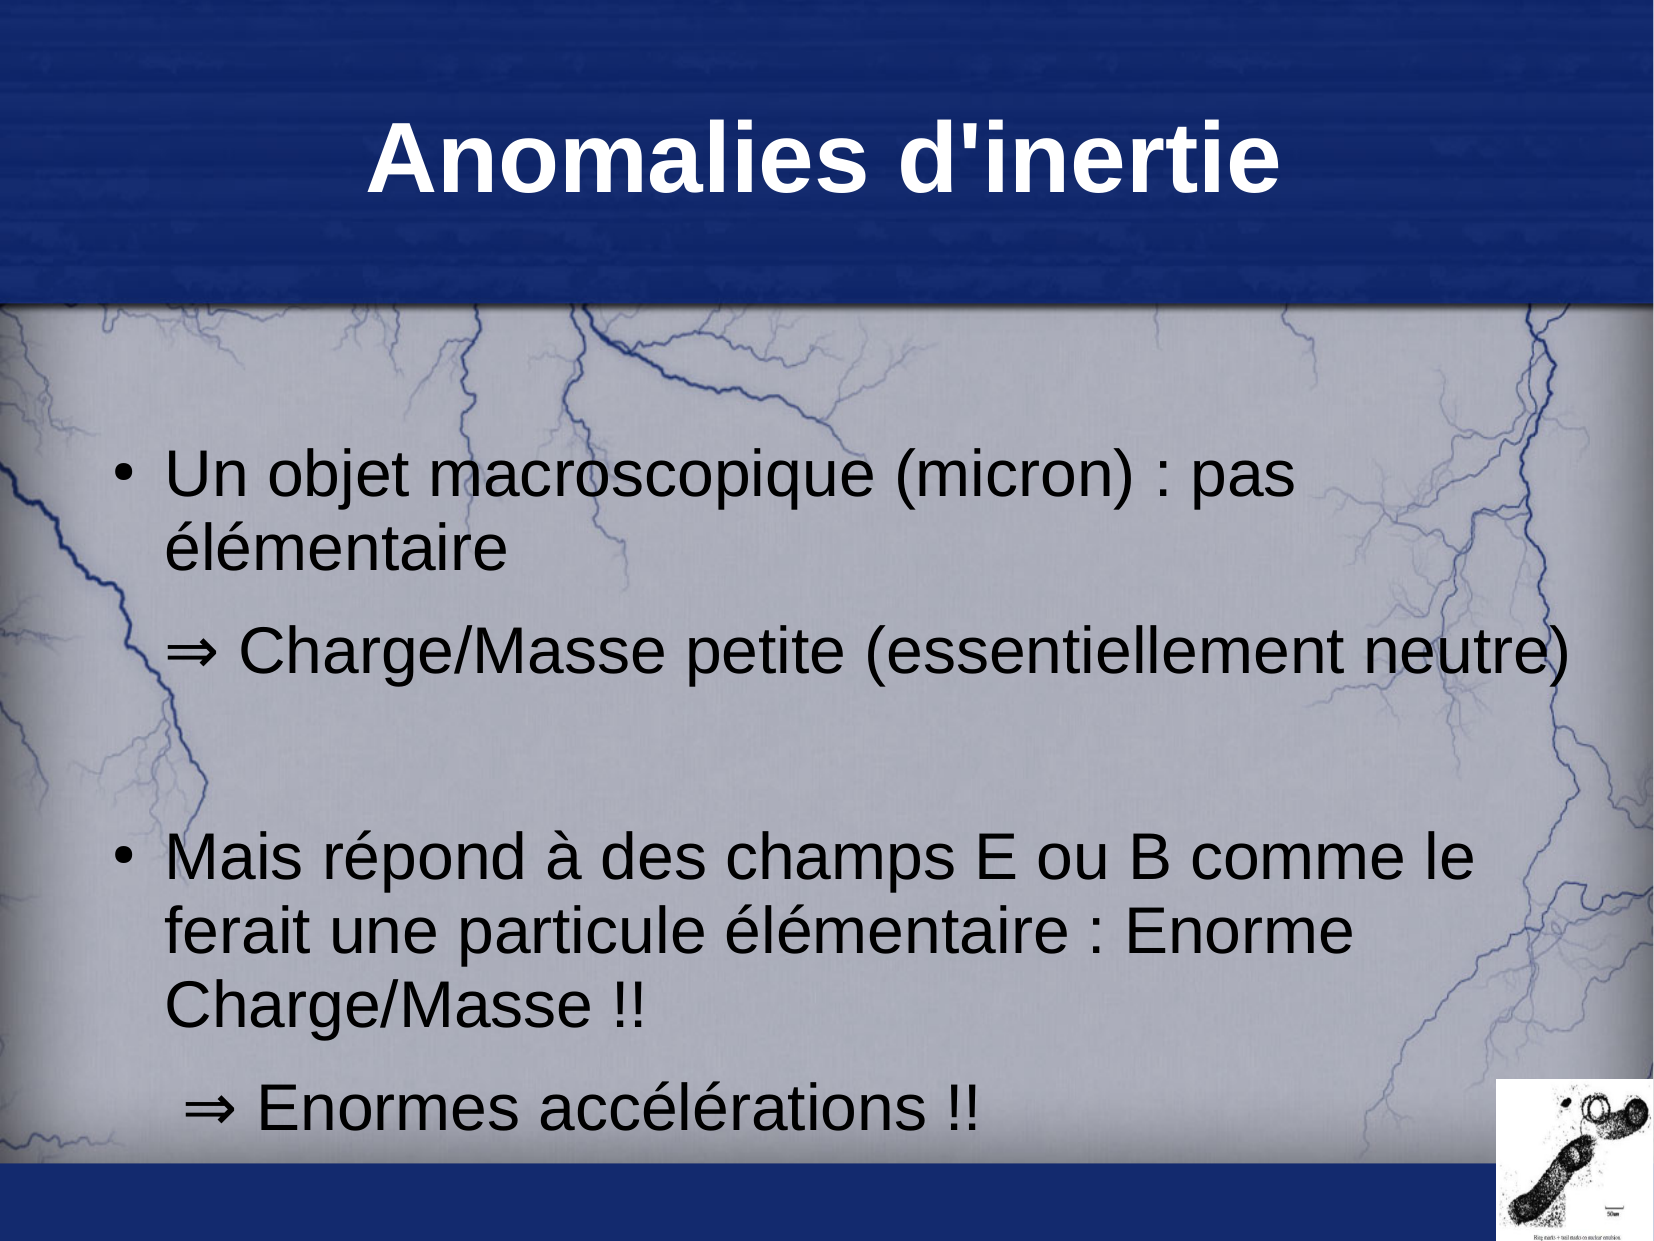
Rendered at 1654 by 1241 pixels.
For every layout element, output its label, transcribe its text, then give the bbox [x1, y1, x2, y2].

list Un objet macroscopique (micron) : pas élémentaire ⇒ Charge/Masse petite (essentiellement neutre) Mais répond à des champs E ou B comme le ferait une particule élémentaire : Enorme Charge/Masse !! ⇒ Enormes accélérations !! [94, 437, 1583, 1157]
list [82, 290, 1571, 1010]
title Anomalies d'inertie [159, 35, 1489, 282]
picture [0, 0, 1654, 1241]
